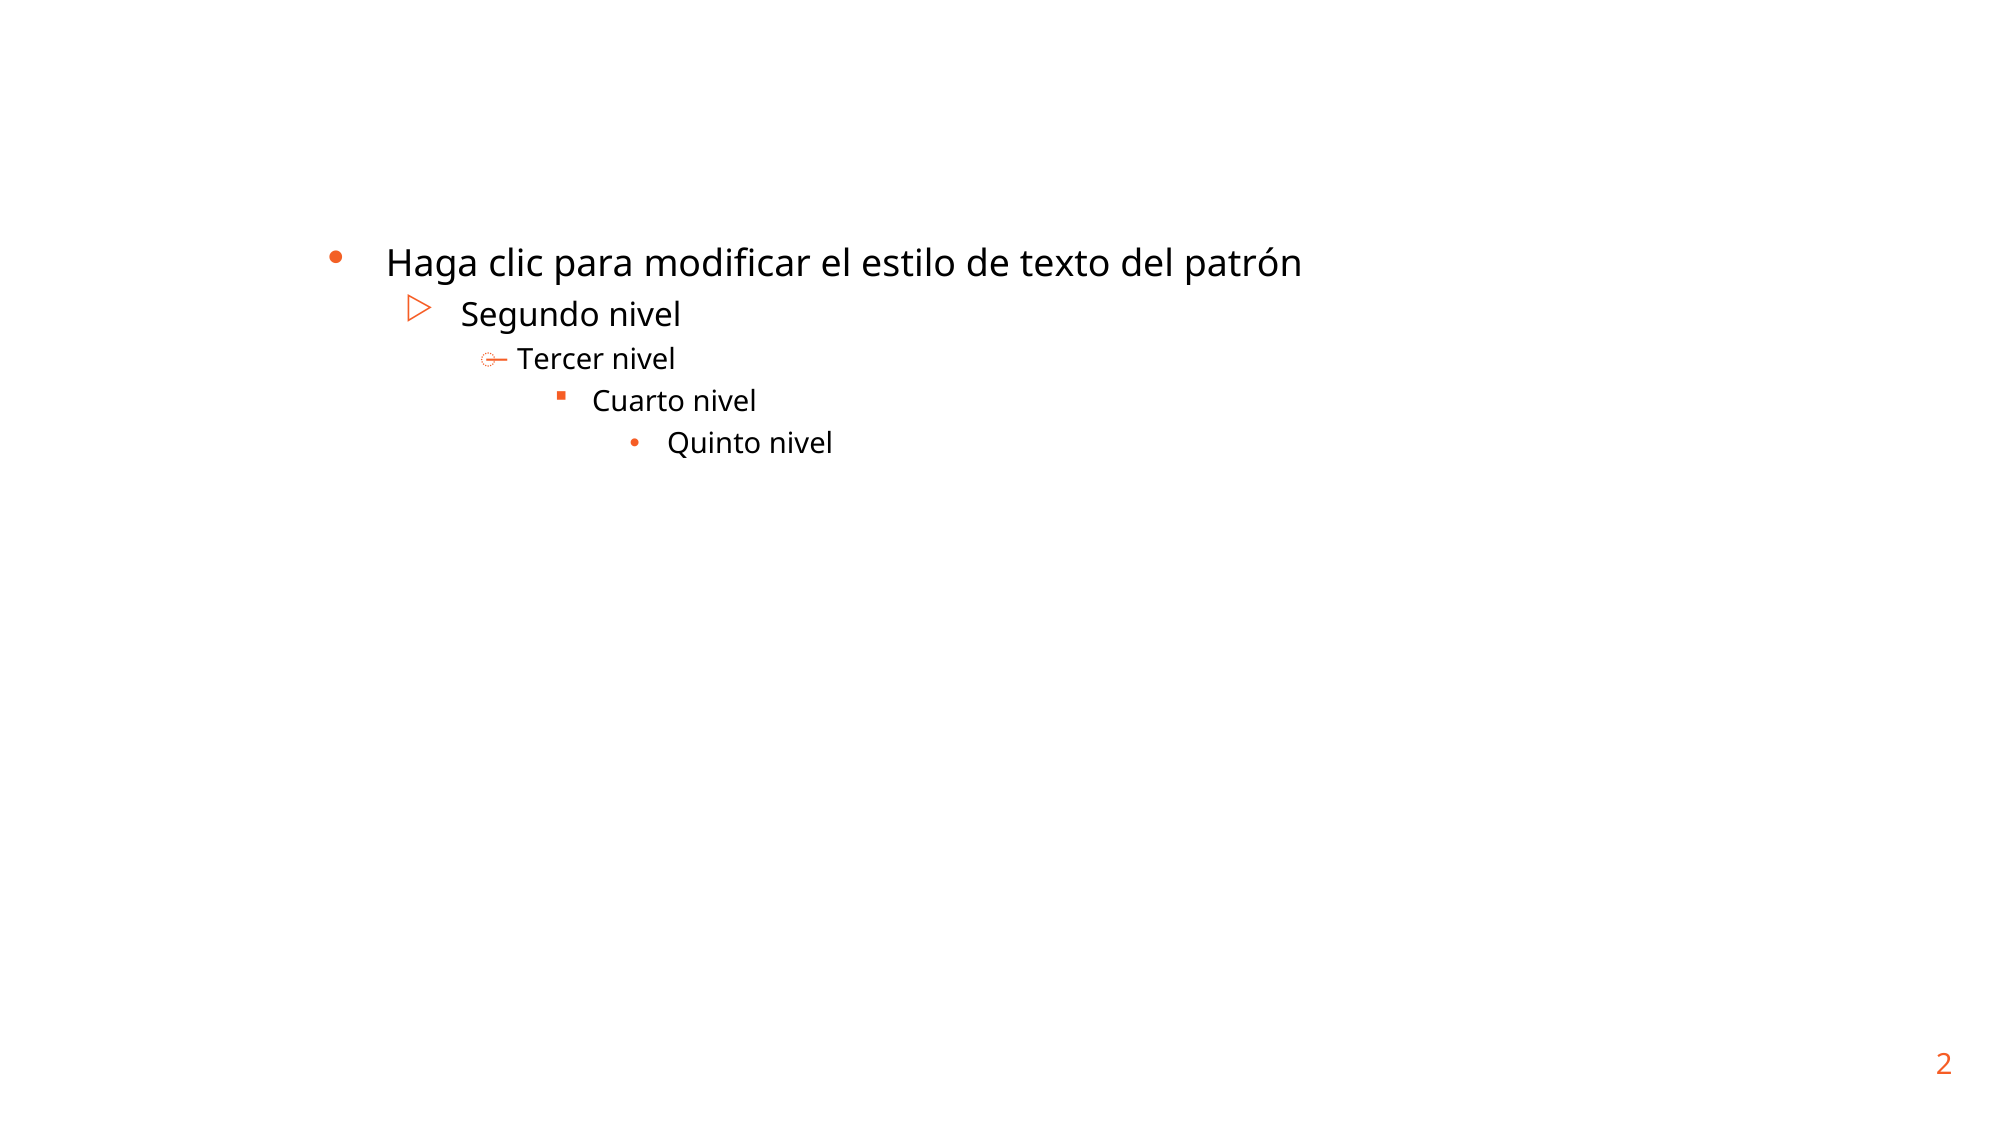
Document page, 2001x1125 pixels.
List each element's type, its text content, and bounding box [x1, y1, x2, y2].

text_box Haga clic para modificar el estilo de texto del patrón Segundo nivel Tercer nivel Cuarto nivel Quinto nivel [314, 231, 1733, 1000]
text_box <number> [1859, 1034, 1968, 1095]
